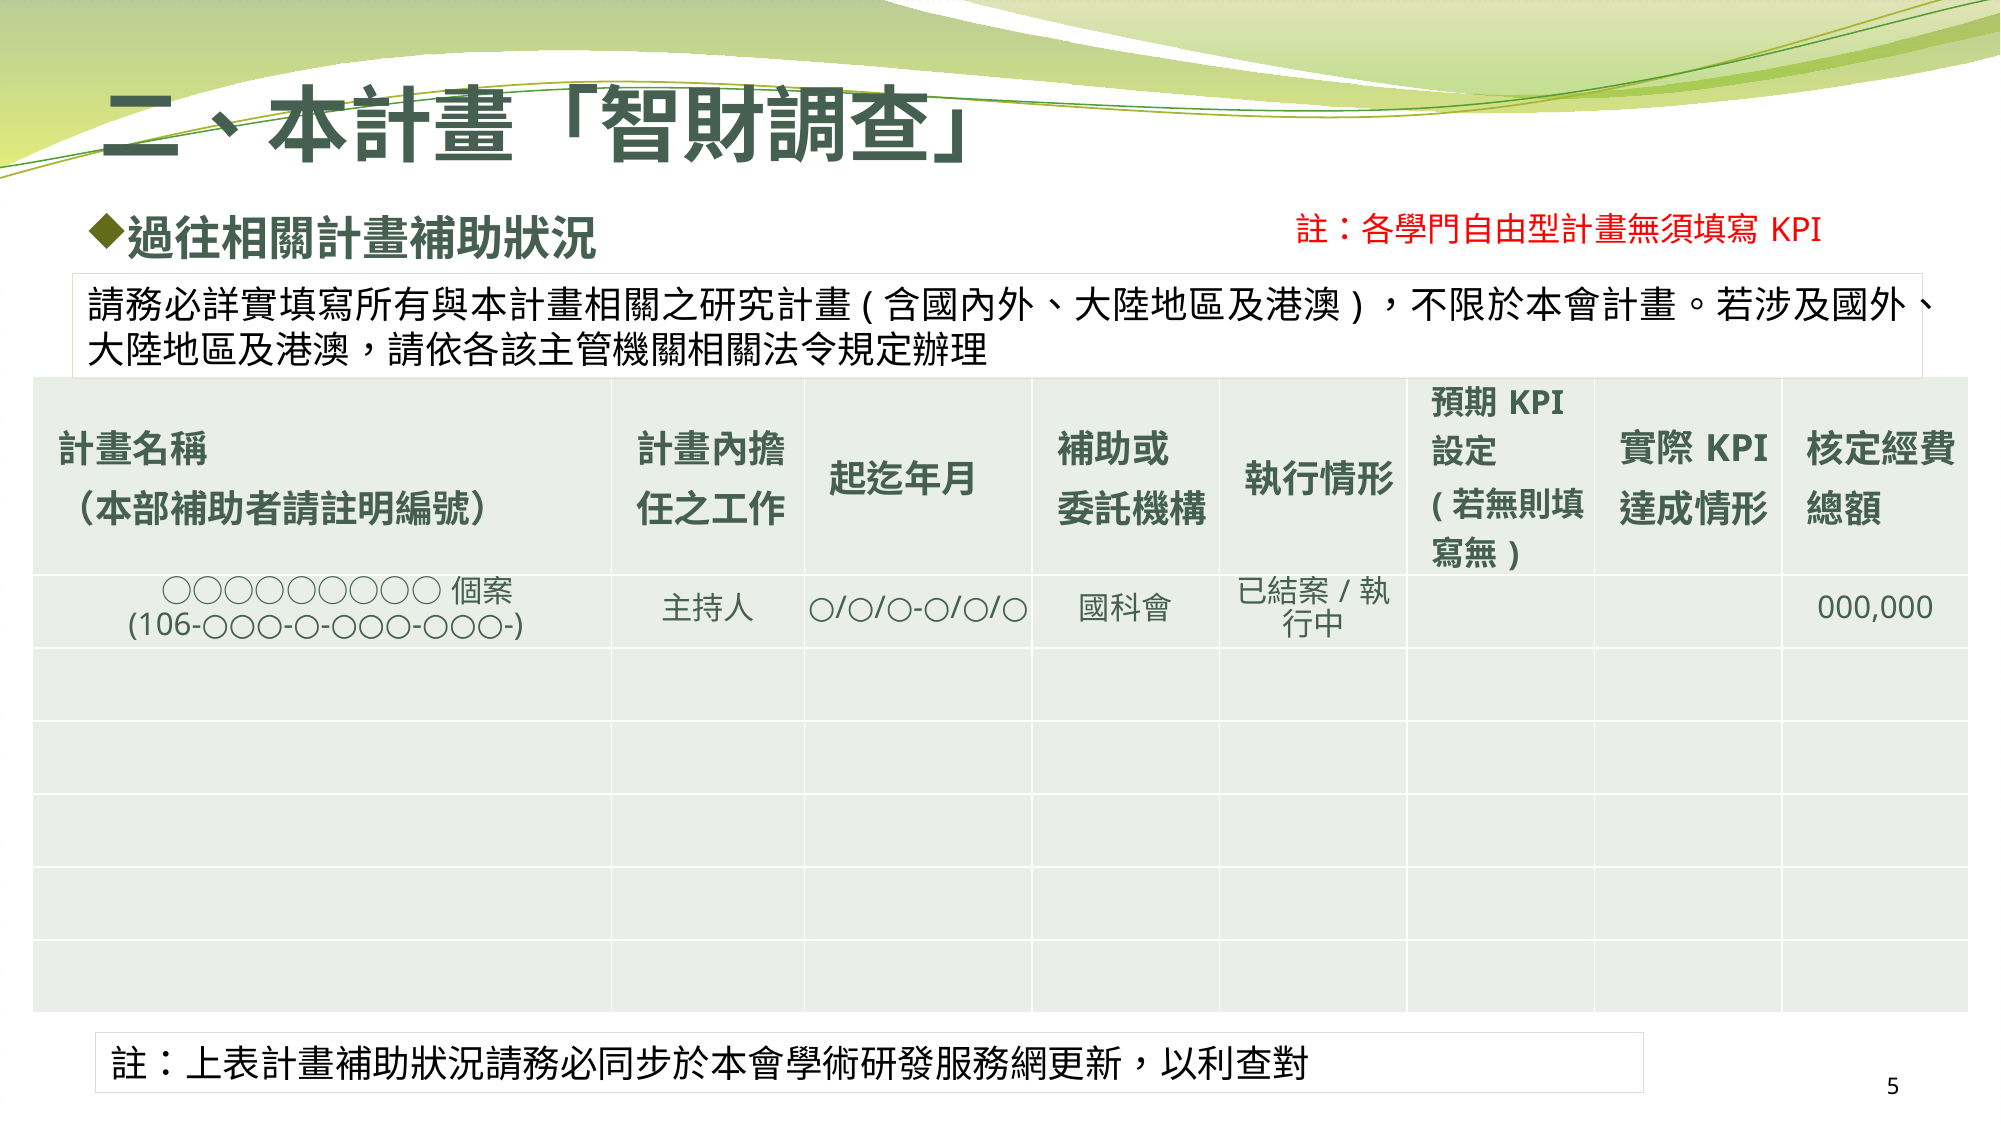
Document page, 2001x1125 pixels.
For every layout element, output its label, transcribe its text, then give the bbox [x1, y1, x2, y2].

table_cell [1783, 649, 1968, 720]
table_cell [1220, 722, 1406, 793]
text_box 註：上表計畫補助狀況請務必同步於本會學術研發服務網更新，以利查對 [95, 1032, 1644, 1093]
table_cell [1408, 941, 1594, 1012]
table_cell [1408, 868, 1594, 939]
table_cell [1408, 795, 1594, 866]
table_cell [612, 649, 804, 720]
table_cell [1408, 576, 1594, 647]
table_cell [1783, 868, 1968, 939]
table_cell [33, 868, 611, 939]
table_header 計畫內擔 任之工作 [612, 379, 804, 574]
table_cell [612, 941, 804, 1012]
table_cell [1783, 795, 1968, 866]
table_cell [1220, 868, 1406, 939]
table_cell [1408, 722, 1594, 793]
table_header 預期KPI設定 (若無則填寫無) [1408, 379, 1594, 574]
table_cell [1033, 868, 1219, 939]
table_cell [1220, 795, 1406, 866]
table_cell 主持人 [612, 576, 804, 647]
table_header 補助或 委託機構 [1033, 379, 1219, 574]
table_cell [1033, 941, 1219, 1012]
table_cell [805, 868, 1031, 939]
table_cell [1033, 722, 1219, 793]
table_cell [805, 649, 1031, 720]
table_cell 已結案/執行中 [1220, 576, 1406, 647]
table_cell [1220, 649, 1406, 720]
table_cell [1595, 868, 1781, 939]
table_cell [612, 868, 804, 939]
table_header 起迄年月 [805, 379, 1031, 574]
table_cell [33, 941, 611, 1012]
table_cell [33, 649, 611, 720]
table_cell ○/○/○-○/○/○ [805, 576, 1031, 647]
table_header 實際KPI 達成情形 [1595, 379, 1781, 574]
table_cell [1408, 649, 1594, 720]
title 二、本計畫「智財調查」 [99, 51, 1900, 172]
table_cell [1783, 722, 1968, 793]
table_cell 000,000 [1783, 576, 1968, 647]
table_cell [1595, 795, 1781, 866]
table_header 計畫名稱 （本部補助者請註明編號） [33, 377, 611, 574]
table_cell [1595, 649, 1781, 720]
table_cell 國科會 [1033, 576, 1219, 647]
table_cell [1595, 576, 1781, 647]
table_header 執行情形 [1220, 379, 1406, 574]
text_box 註：各學門自由型計畫無須填寫KPI [1280, 195, 1970, 266]
table_cell [805, 795, 1031, 866]
table_cell [1595, 941, 1781, 1012]
slide_number <編號> [1733, 1042, 1900, 1103]
table_cell [33, 795, 611, 866]
table_cell [1033, 649, 1219, 720]
table_cell [1783, 941, 1968, 1012]
list 過往相關計畫補助狀況 [70, 172, 1905, 273]
table_cell [805, 941, 1031, 1012]
table_cell [33, 722, 611, 793]
table_header 核定經費 總額 [1783, 377, 1968, 574]
table_cell [612, 795, 804, 866]
table_cell [1033, 795, 1219, 866]
text_box 請務必詳實填寫所有與本計畫相關之研究計畫(含國內外、大陸地區及港澳)，不限於本會計畫。若涉及國外、大陸地區及港澳，請依各該主管機關相關法令規定辦理 [72, 273, 1923, 379]
table_cell [612, 722, 804, 793]
table_cell [805, 722, 1031, 793]
table_cell [1220, 941, 1406, 1012]
table_cell [1595, 722, 1781, 793]
table_cell ○○○○○○○○○個案 (106-○○○-○-○○○-○○○-) [33, 576, 611, 647]
